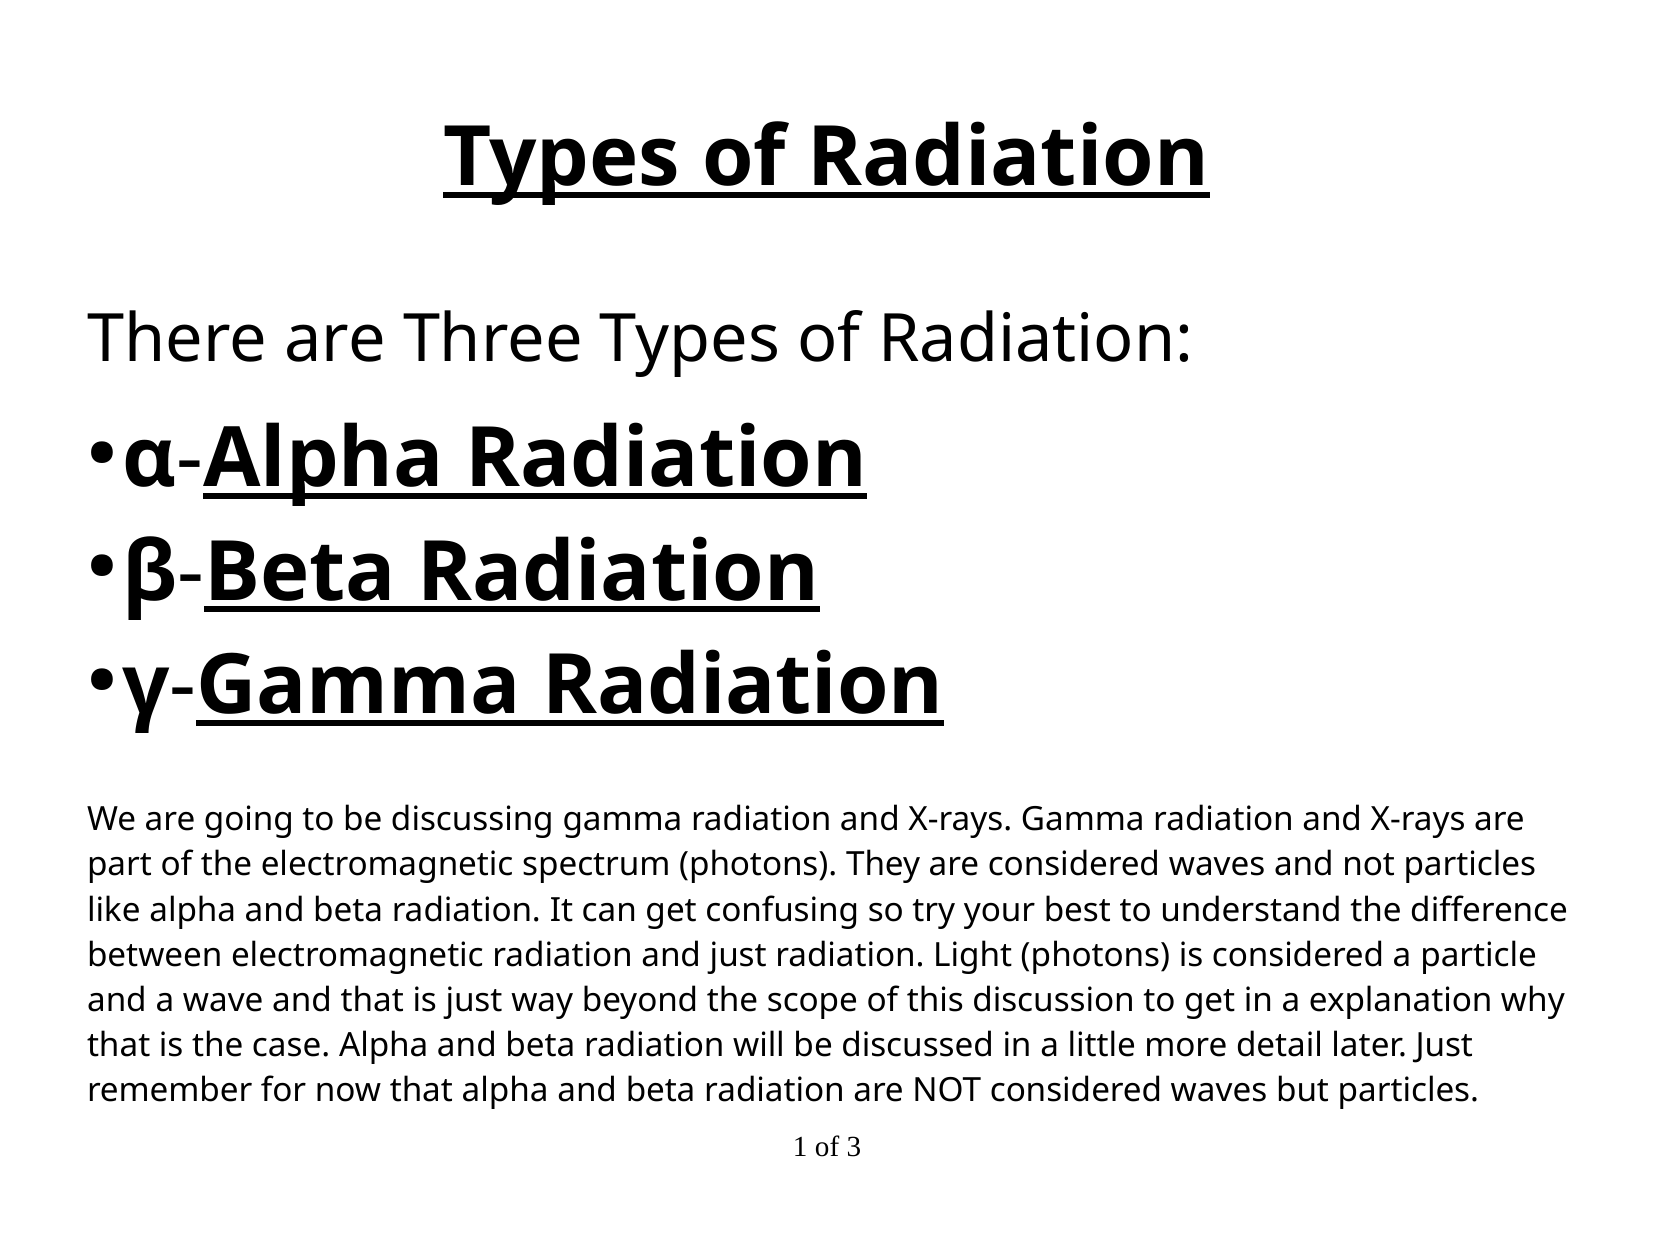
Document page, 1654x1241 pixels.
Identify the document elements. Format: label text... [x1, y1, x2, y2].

title Types of Radiation [82, 49, 1571, 257]
subtitle There are Three Types of Radiation: α-Alpha Radiation β-Beta Radiation γ-Gamma Radiation We are going to be discussing gamma radiation and X-rays. Gamma radiation and X-rays are part of the electromagnetic spectrum (photons). They are considered waves and not particles like alpha and beta radiation. It can get confusing so try your best to understand the difference between electromagnetic radiation and just radiation. Light (photons) is considered a particle and a wave and that is just way beyond the scope of this discussion to get in a explanation why that is the case. Alpha and beta radiation will be discussed in a little more detail later. Just remember for now that alpha and beta radiation are NOT considered waves but particles. [87, 276, 1575, 1113]
